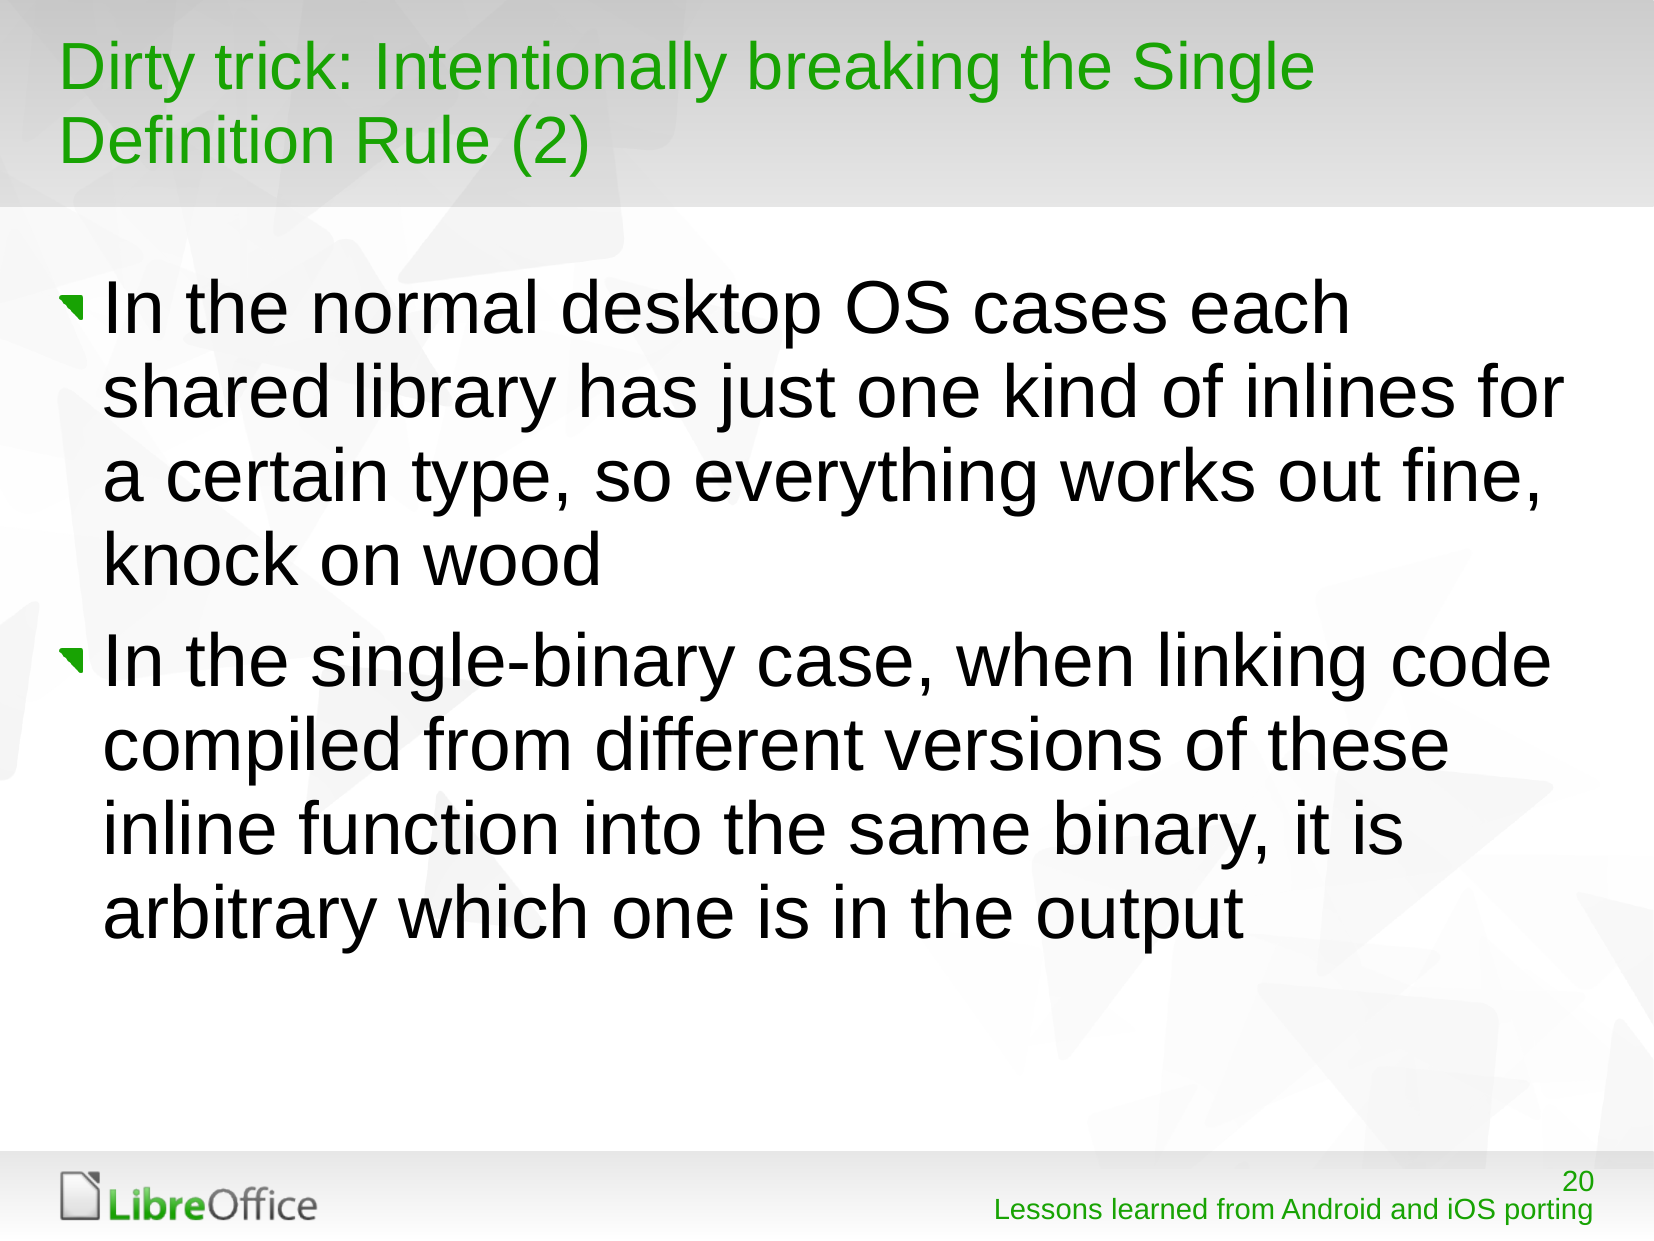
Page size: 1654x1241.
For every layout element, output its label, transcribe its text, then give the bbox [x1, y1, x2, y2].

picture [41, 1152, 337, 1240]
picture [0, 0, 783, 931]
list In the normal desktop OS cases each shared library has just one kind of inlines for a certain type, so everything works out fine, knock on wood In the single-binary case, when linking code compiled from different versions of these inline function into the same binary, it is arbitrary which one is in the output [59, 265, 1595, 1114]
picture [915, 548, 1654, 1169]
title Dirty trick: Intentionally breaking the Single Definition Rule (2) [59, 28, 1595, 178]
